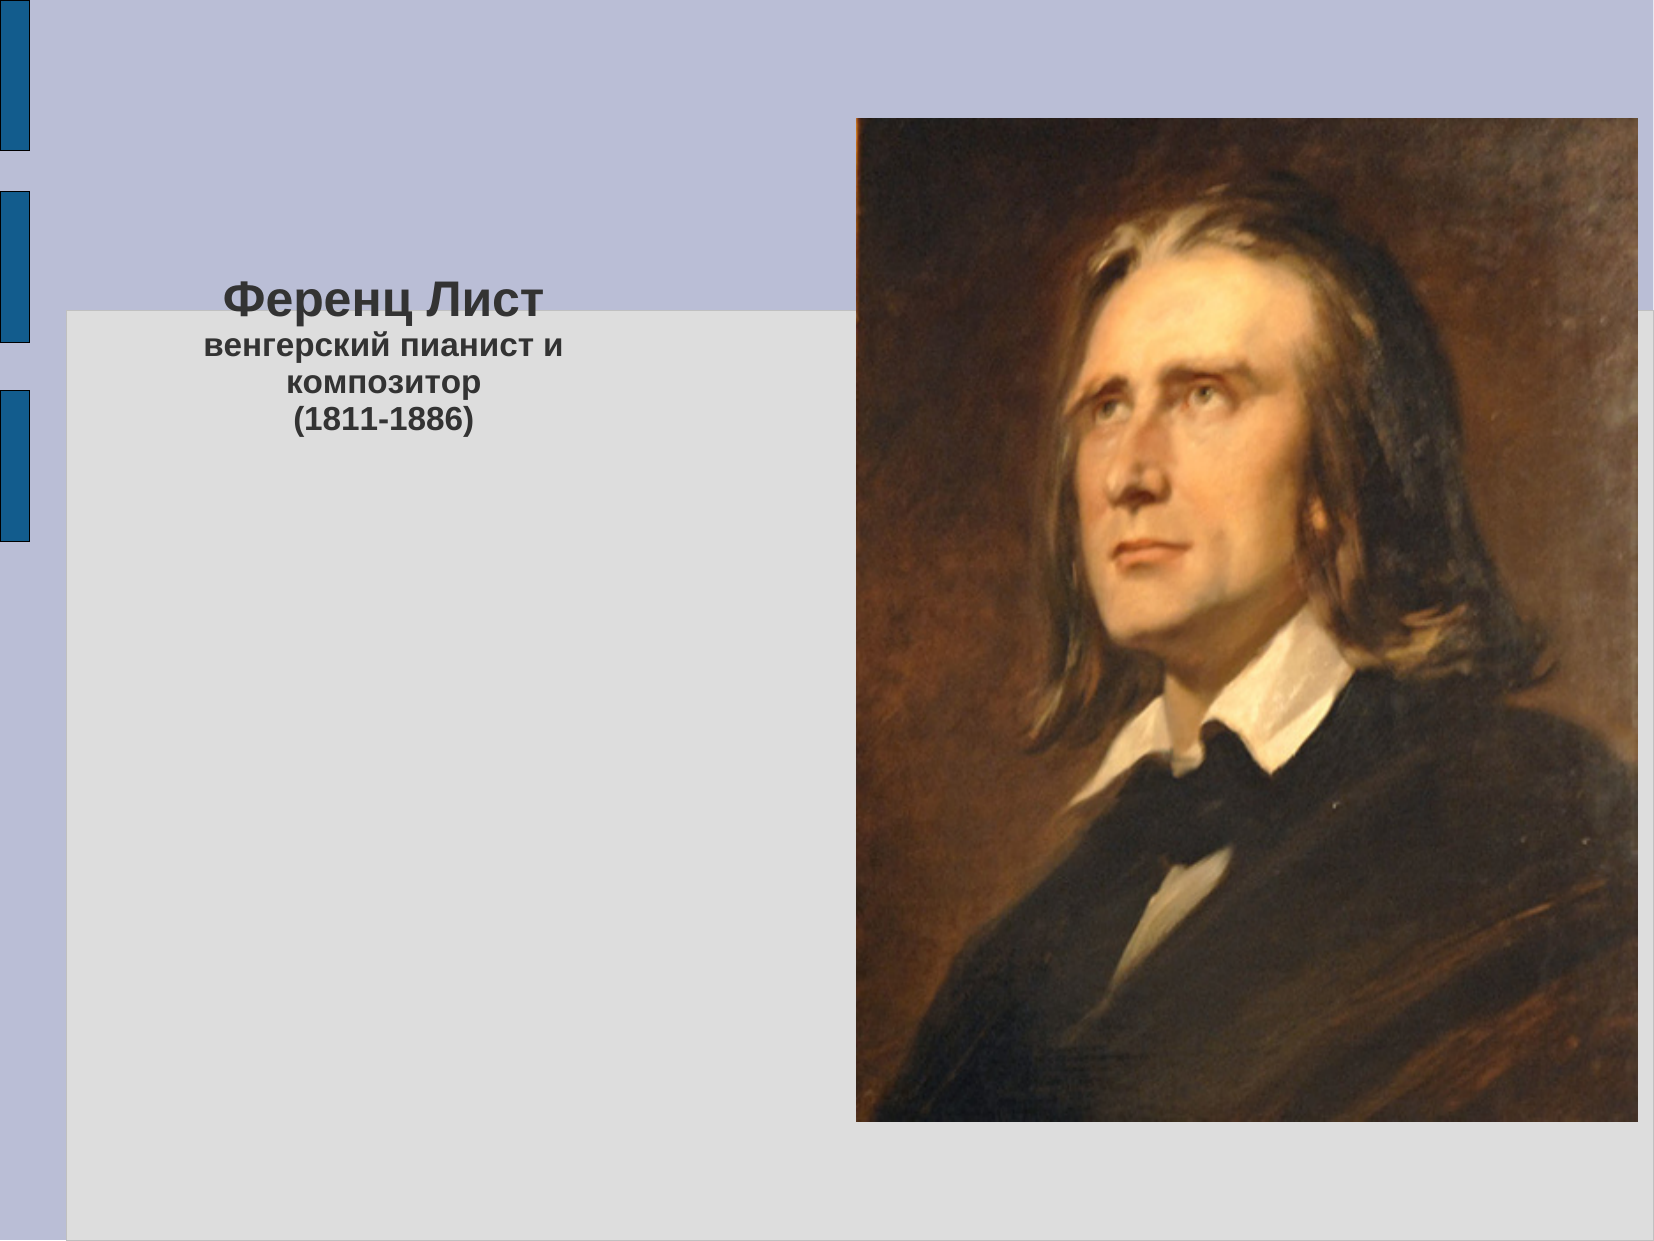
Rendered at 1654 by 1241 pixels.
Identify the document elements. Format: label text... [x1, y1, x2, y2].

picture [856, 118, 1638, 1123]
title Ференц Лист венгерский пианист и композитор (1811-1886) [118, 88, 650, 621]
